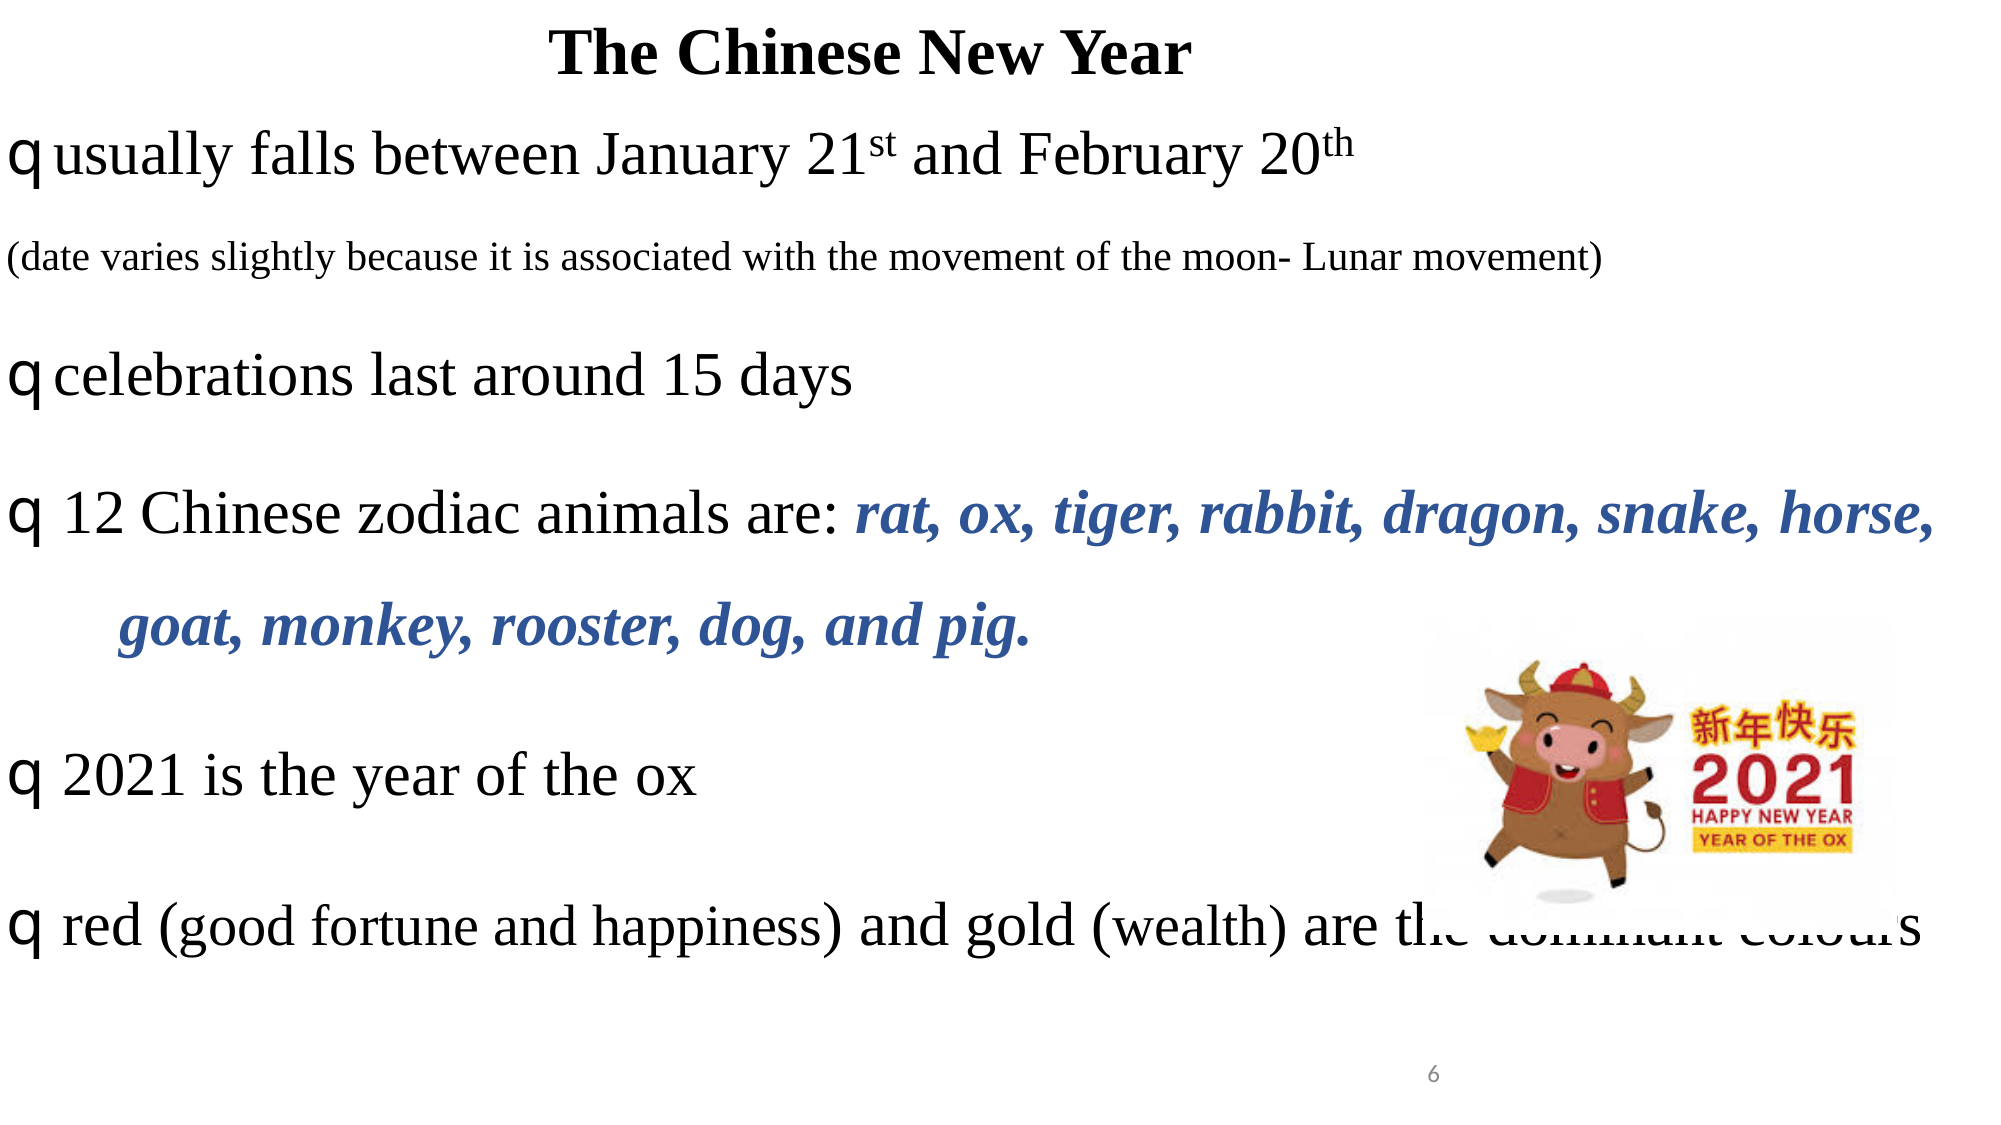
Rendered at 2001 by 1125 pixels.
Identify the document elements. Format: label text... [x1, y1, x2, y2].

text_box [1412, 1042, 1863, 1103]
picture [1423, 619, 1897, 935]
text_box usually falls between January 21st and February 20th (date varies slightly because it is associated with the movement of the moon- Lunar movement) celebrations last around 15 days 12 Chinese zodiac animals are: rat, ox, tiger, rabbit, dragon, snake, horse, goat, monkey, rooster, dog, and pig. 2021 is the year of the ox red (good fortune and happiness) and gold (wealth) are the dominant colours [0, 0, 2000, 1074]
